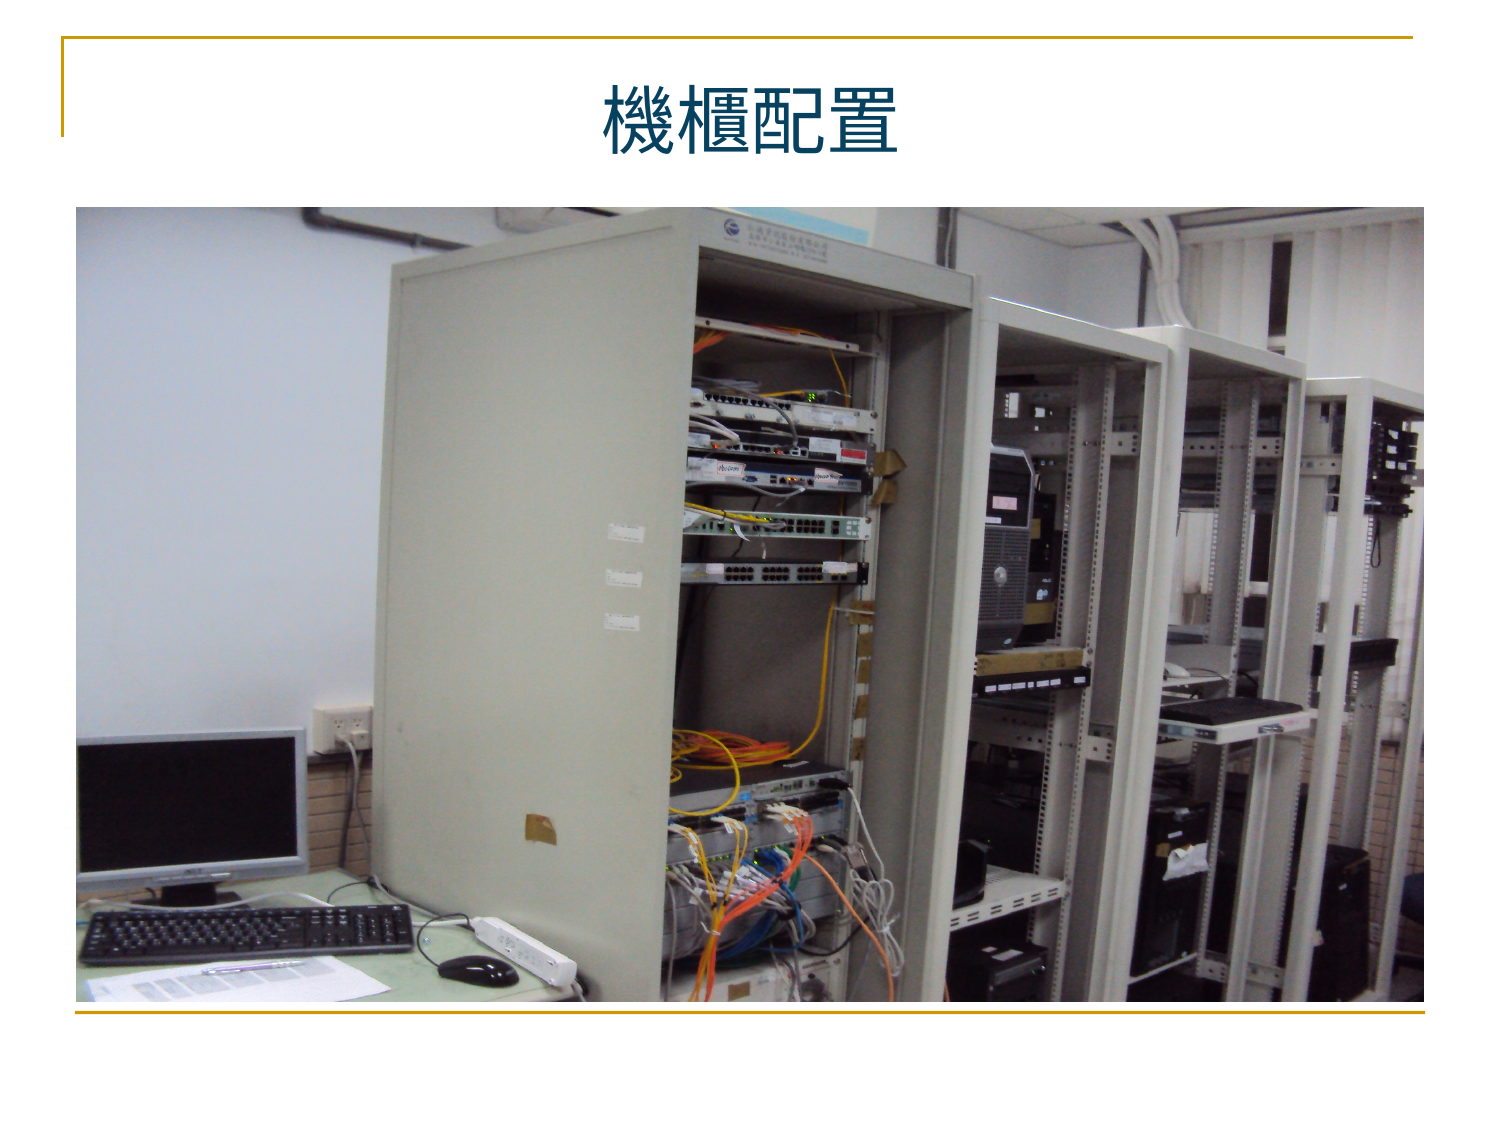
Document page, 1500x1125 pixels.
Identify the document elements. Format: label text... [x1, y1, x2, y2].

title 機櫃配置 [76, 66, 1427, 182]
picture [76, 208, 1424, 1002]
